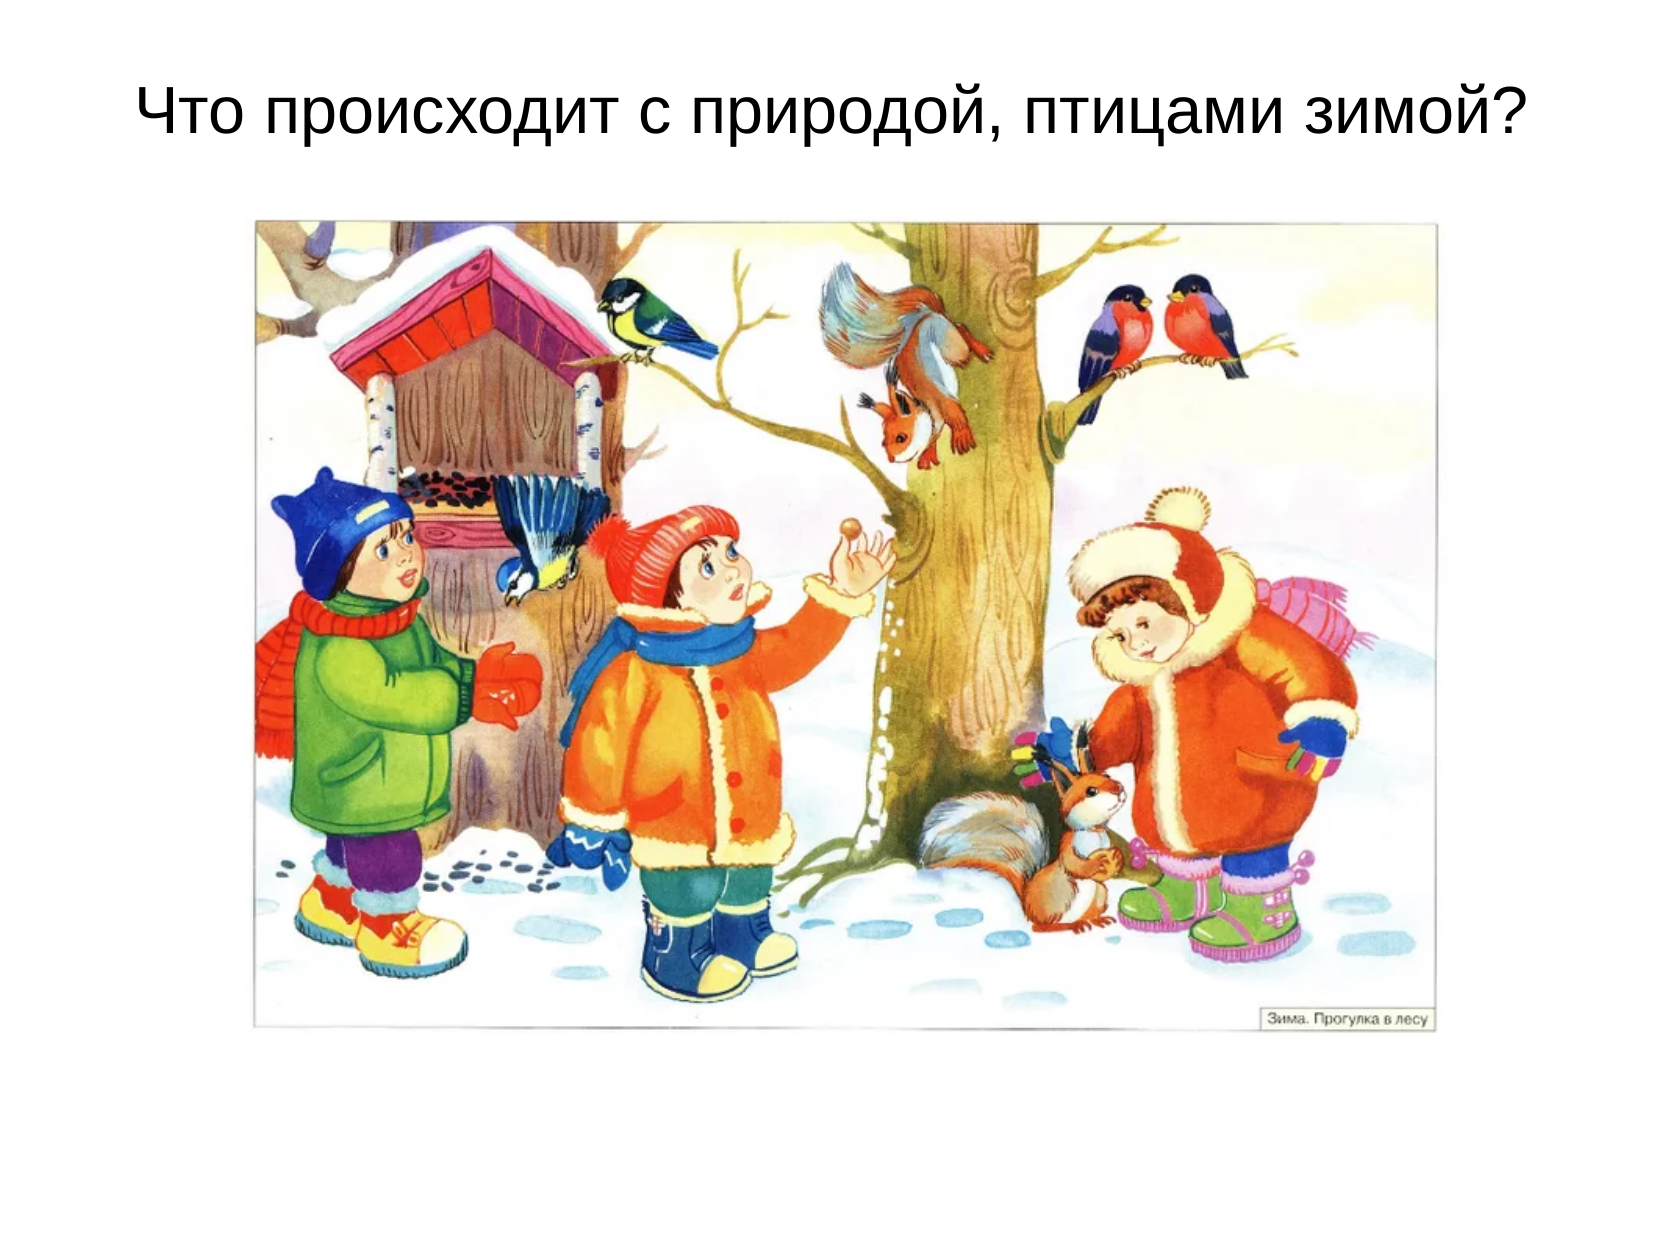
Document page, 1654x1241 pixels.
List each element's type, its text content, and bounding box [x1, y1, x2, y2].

picture [244, 219, 1448, 1036]
title Что происходит с природой, птицами зимой? [88, 14, 1577, 207]
